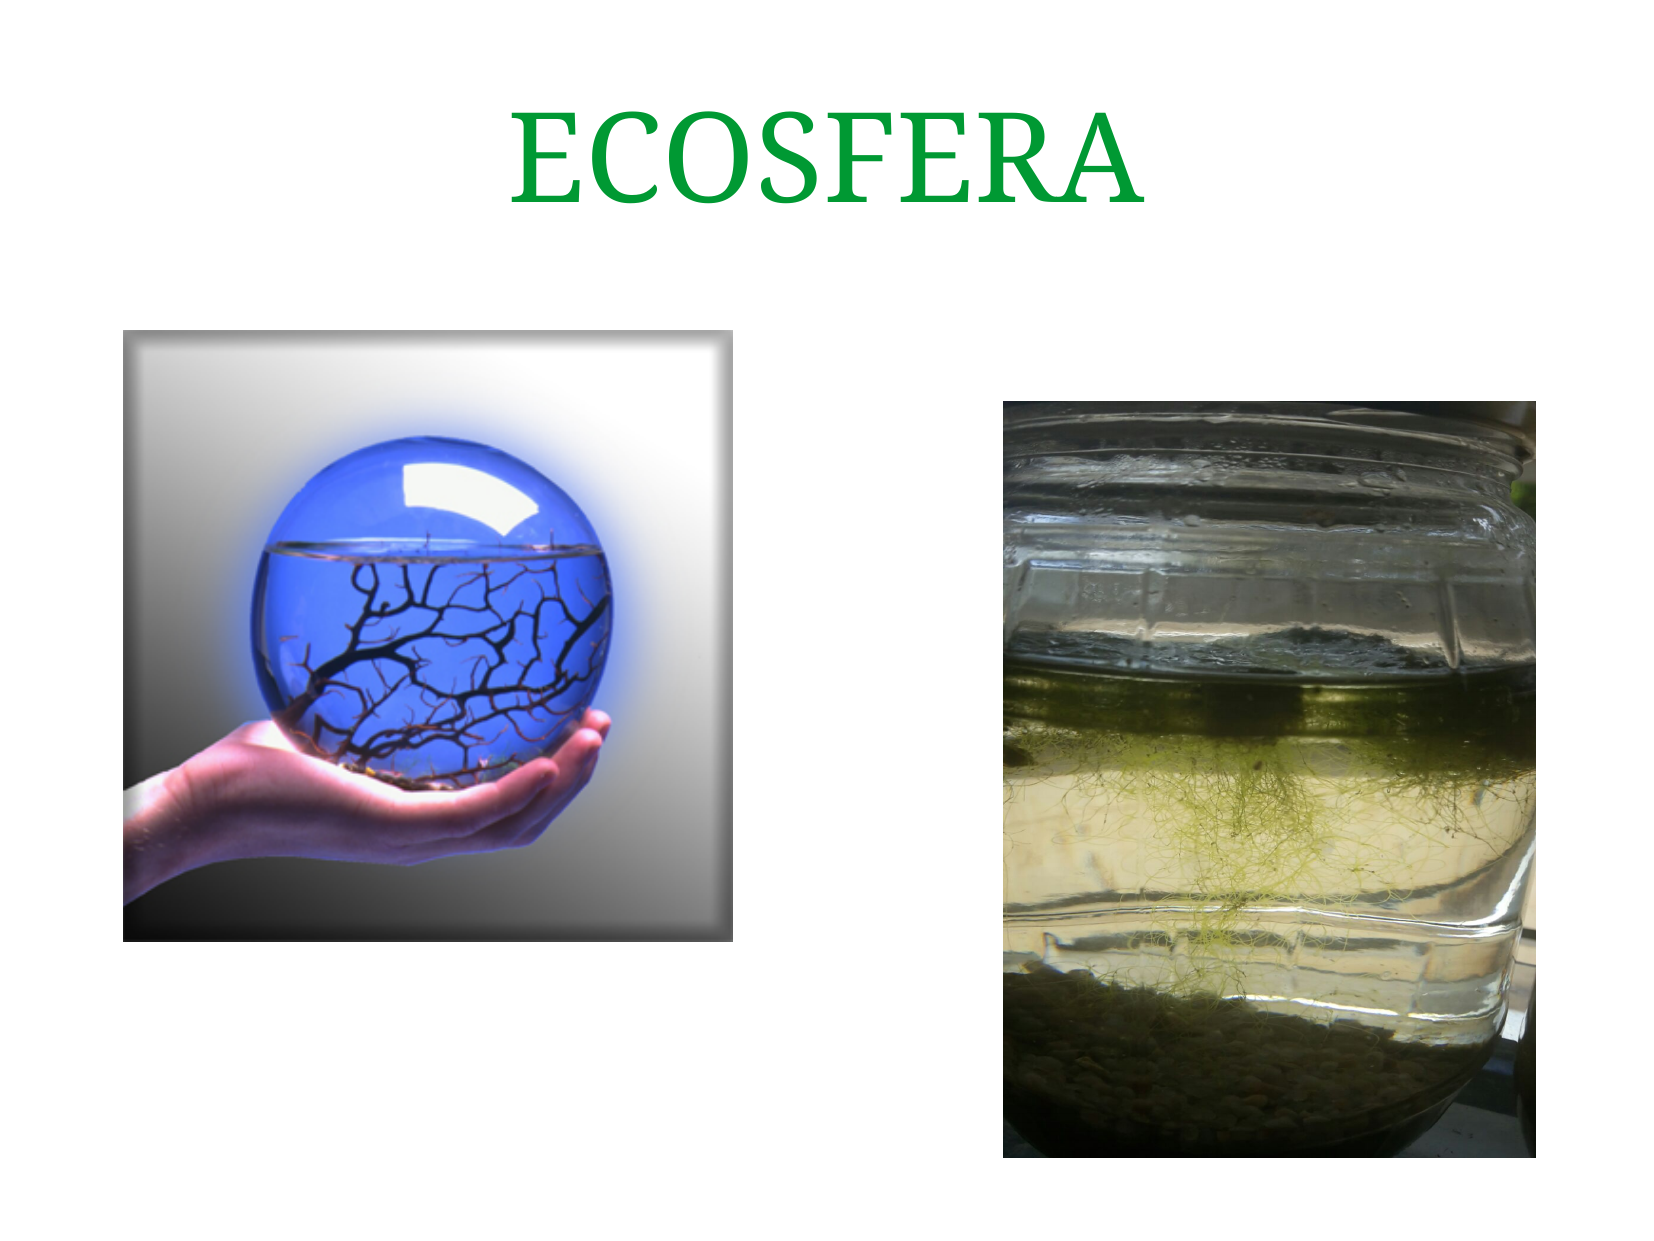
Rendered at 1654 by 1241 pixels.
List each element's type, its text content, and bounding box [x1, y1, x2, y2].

picture [123, 330, 733, 942]
picture [1003, 401, 1536, 1158]
title ECOSFERA [82, 49, 1571, 257]
